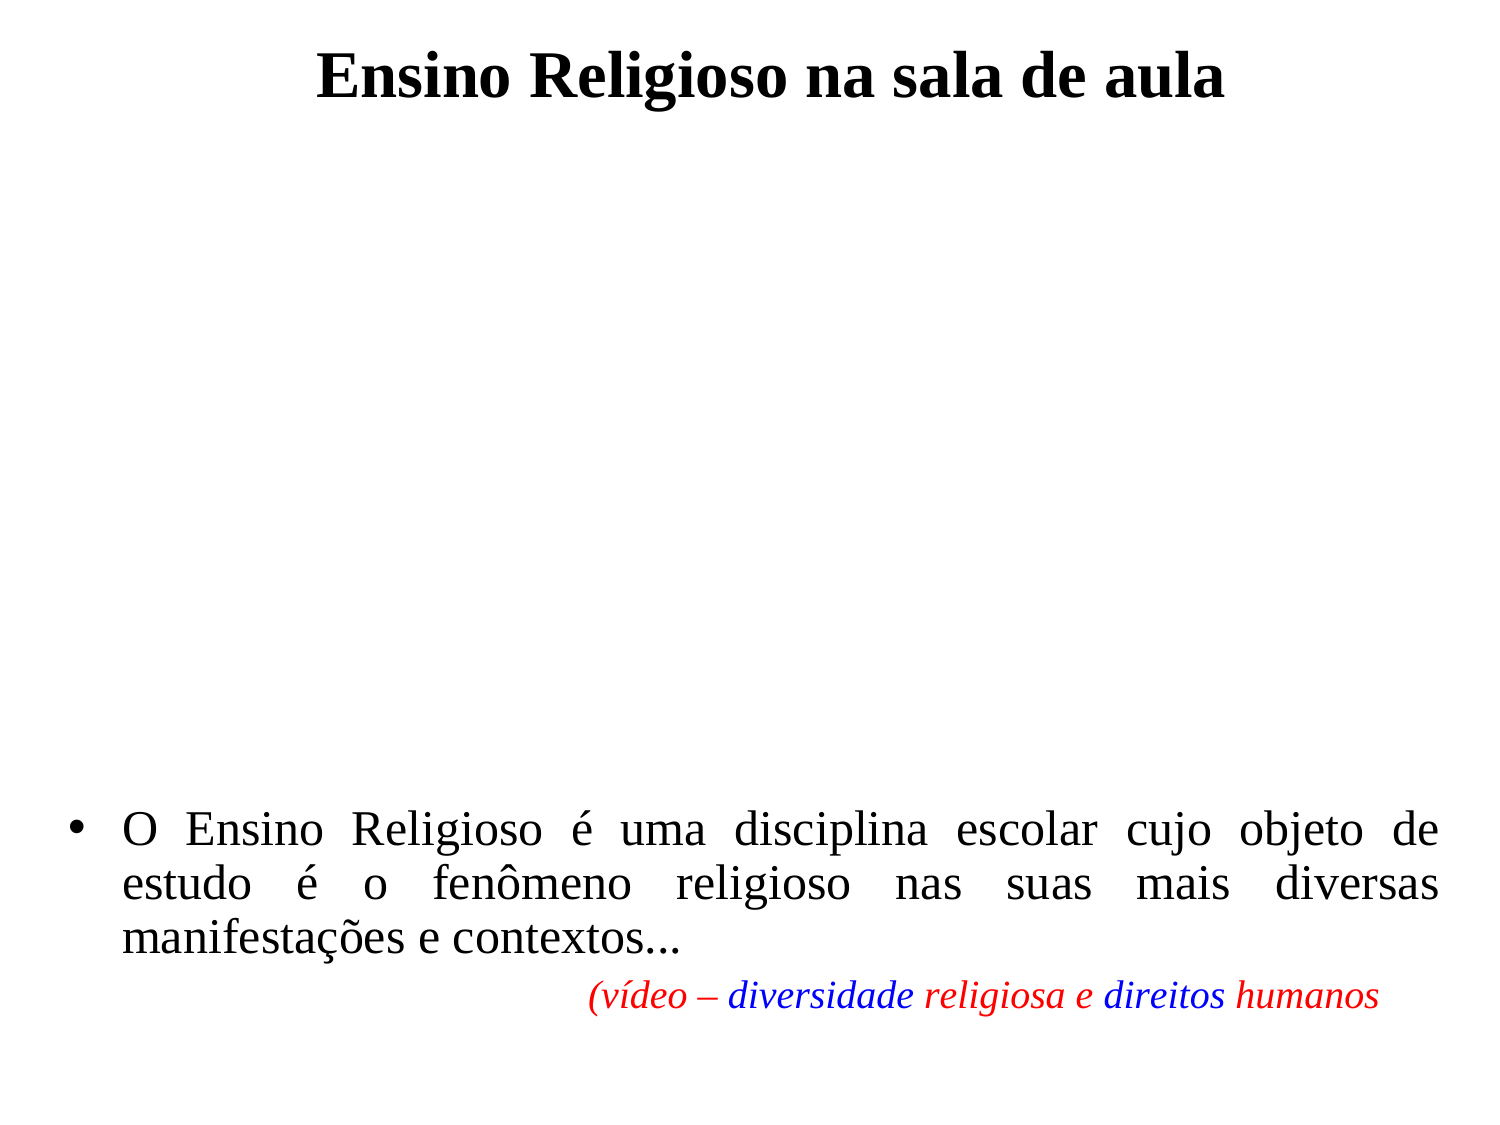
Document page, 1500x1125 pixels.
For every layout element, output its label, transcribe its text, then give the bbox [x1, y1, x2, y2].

title Ensino Religioso na sala de aula [112, 23, 1432, 119]
list O Ensino Religioso é uma disciplina escolar cujo objeto de estudo é o fenômeno religioso nas suas mais diversas manifestações e contextos... (vídeo – diversidade religiosa e direitos humanos [53, 794, 1456, 1059]
